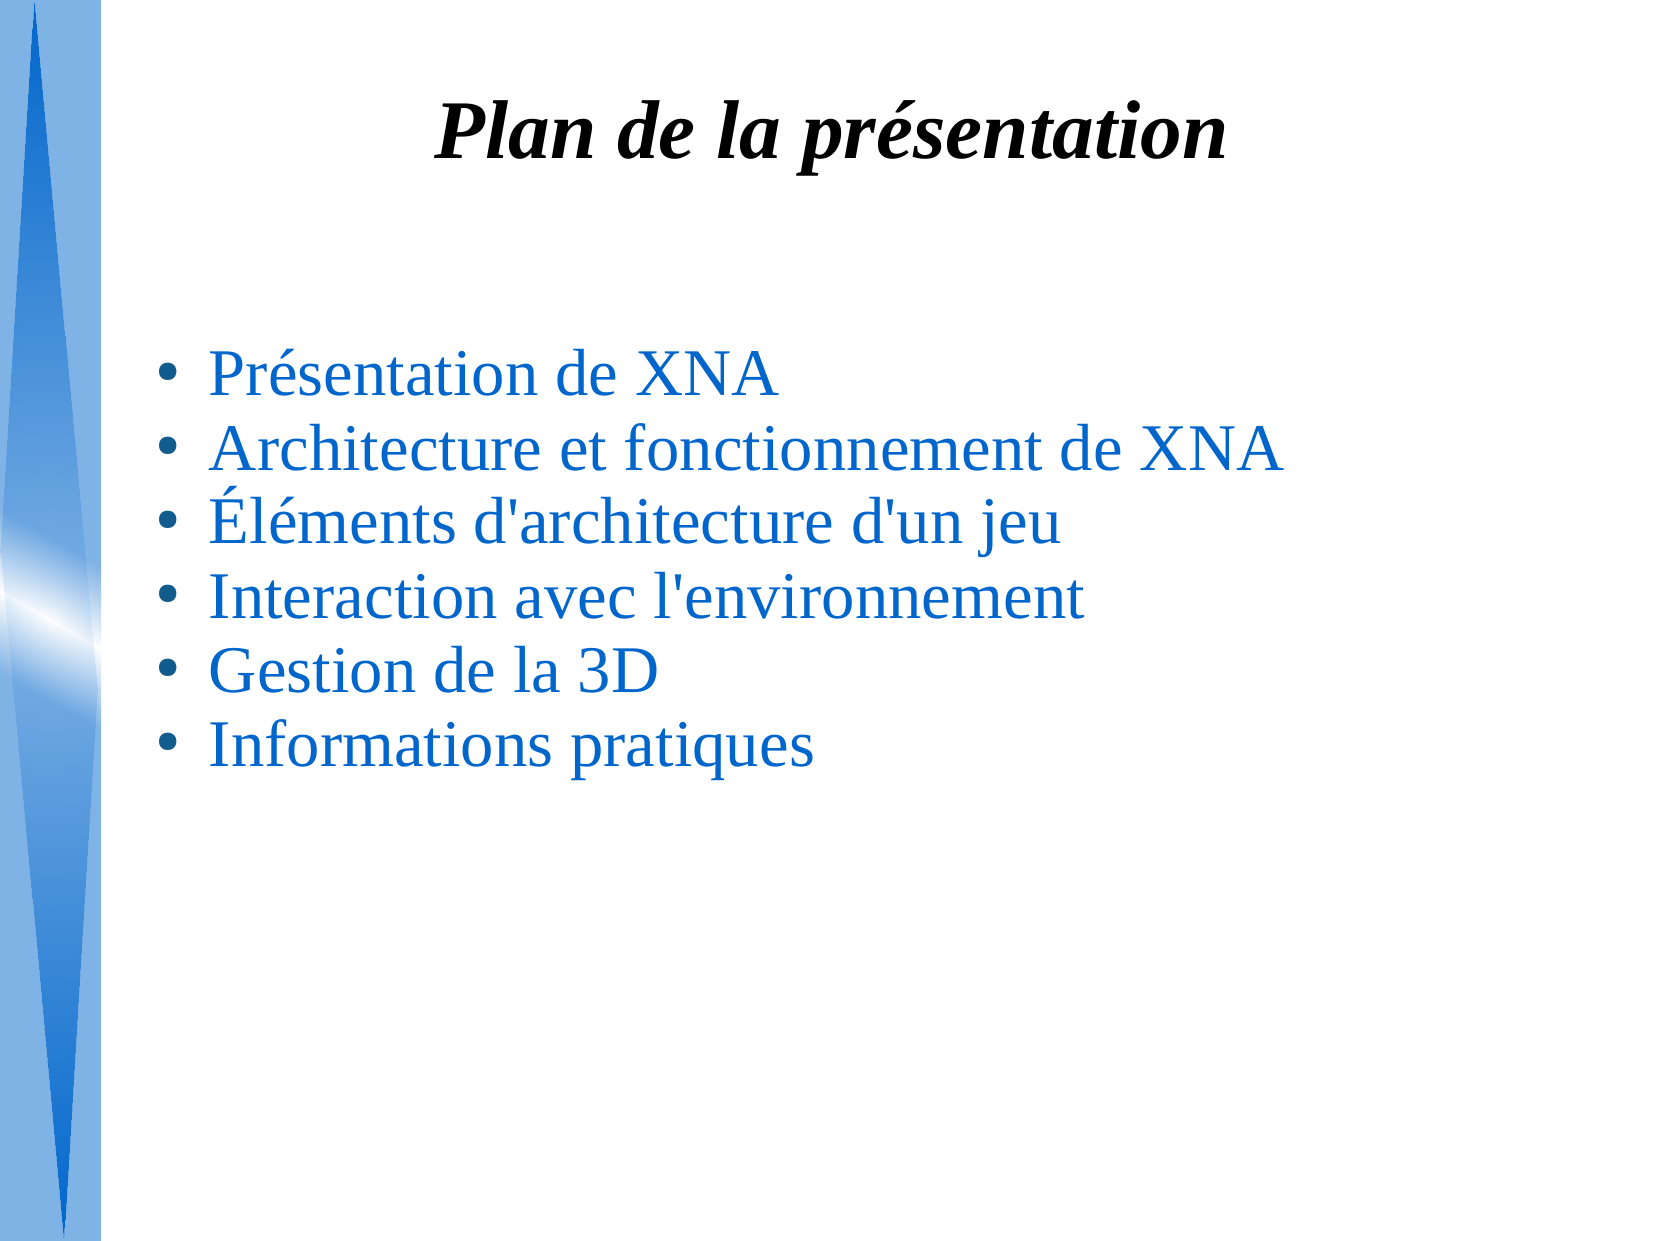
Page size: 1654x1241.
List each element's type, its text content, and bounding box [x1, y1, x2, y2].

title Plan de la présentation [138, 84, 1527, 177]
list Présentation de XNA Architecture et fonctionnement de XNA Éléments d'architecture d'un jeu Interaction avec l'environnement Gestion de la 3D Informations pratiques [138, 336, 1527, 1141]
